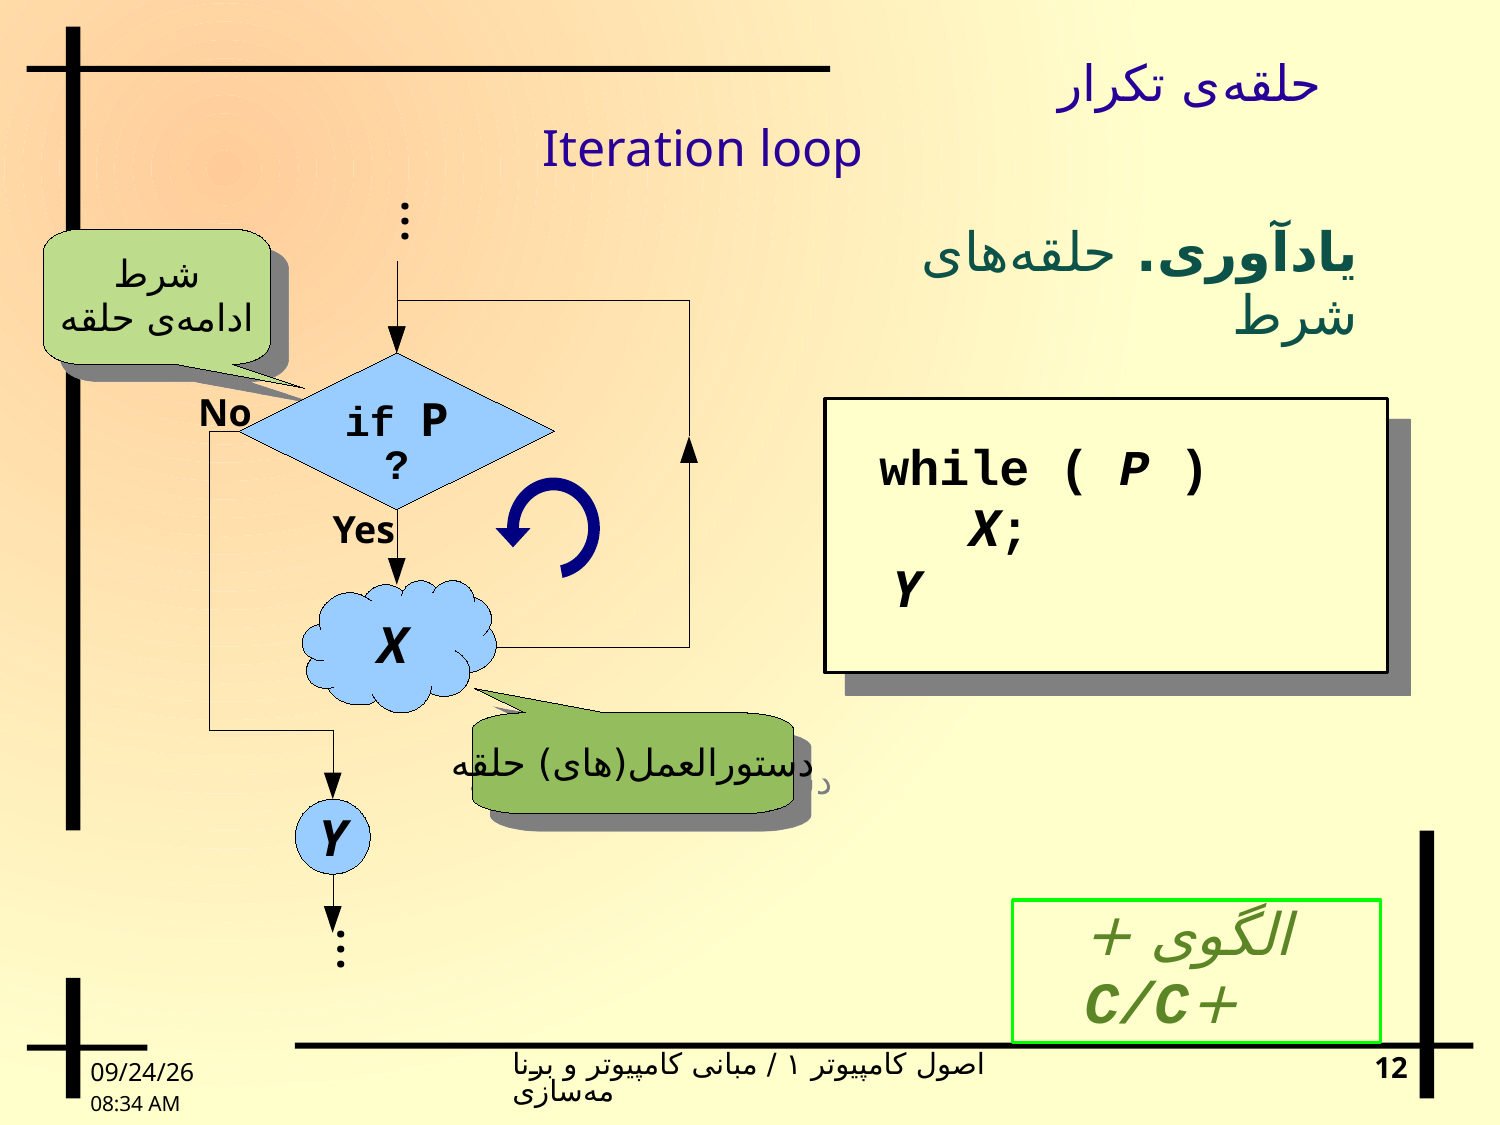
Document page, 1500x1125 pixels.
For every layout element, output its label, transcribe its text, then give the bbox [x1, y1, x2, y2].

list الگوی ++C/C [1012, 900, 1381, 995]
title حلقه‌ی تکرار Iteration loop [62, 58, 1344, 178]
text_box No [183, 378, 260, 438]
text_box [495, 477, 600, 578]
text_box Y [295, 799, 371, 875]
text_box if P ? [252, 353, 555, 506]
text_box شرط ادامه‌ی حلقه [43, 229, 305, 389]
list while ( P ) X; Y [825, 398, 1388, 673]
text_box ... [334, 927, 338, 988]
text_box X [302, 580, 497, 713]
text_box Yes [317, 495, 405, 555]
list یادآوری. حلقه‌های شرط [813, 221, 1412, 306]
text_box دستورالعمل(های) حلقه [472, 688, 794, 814]
